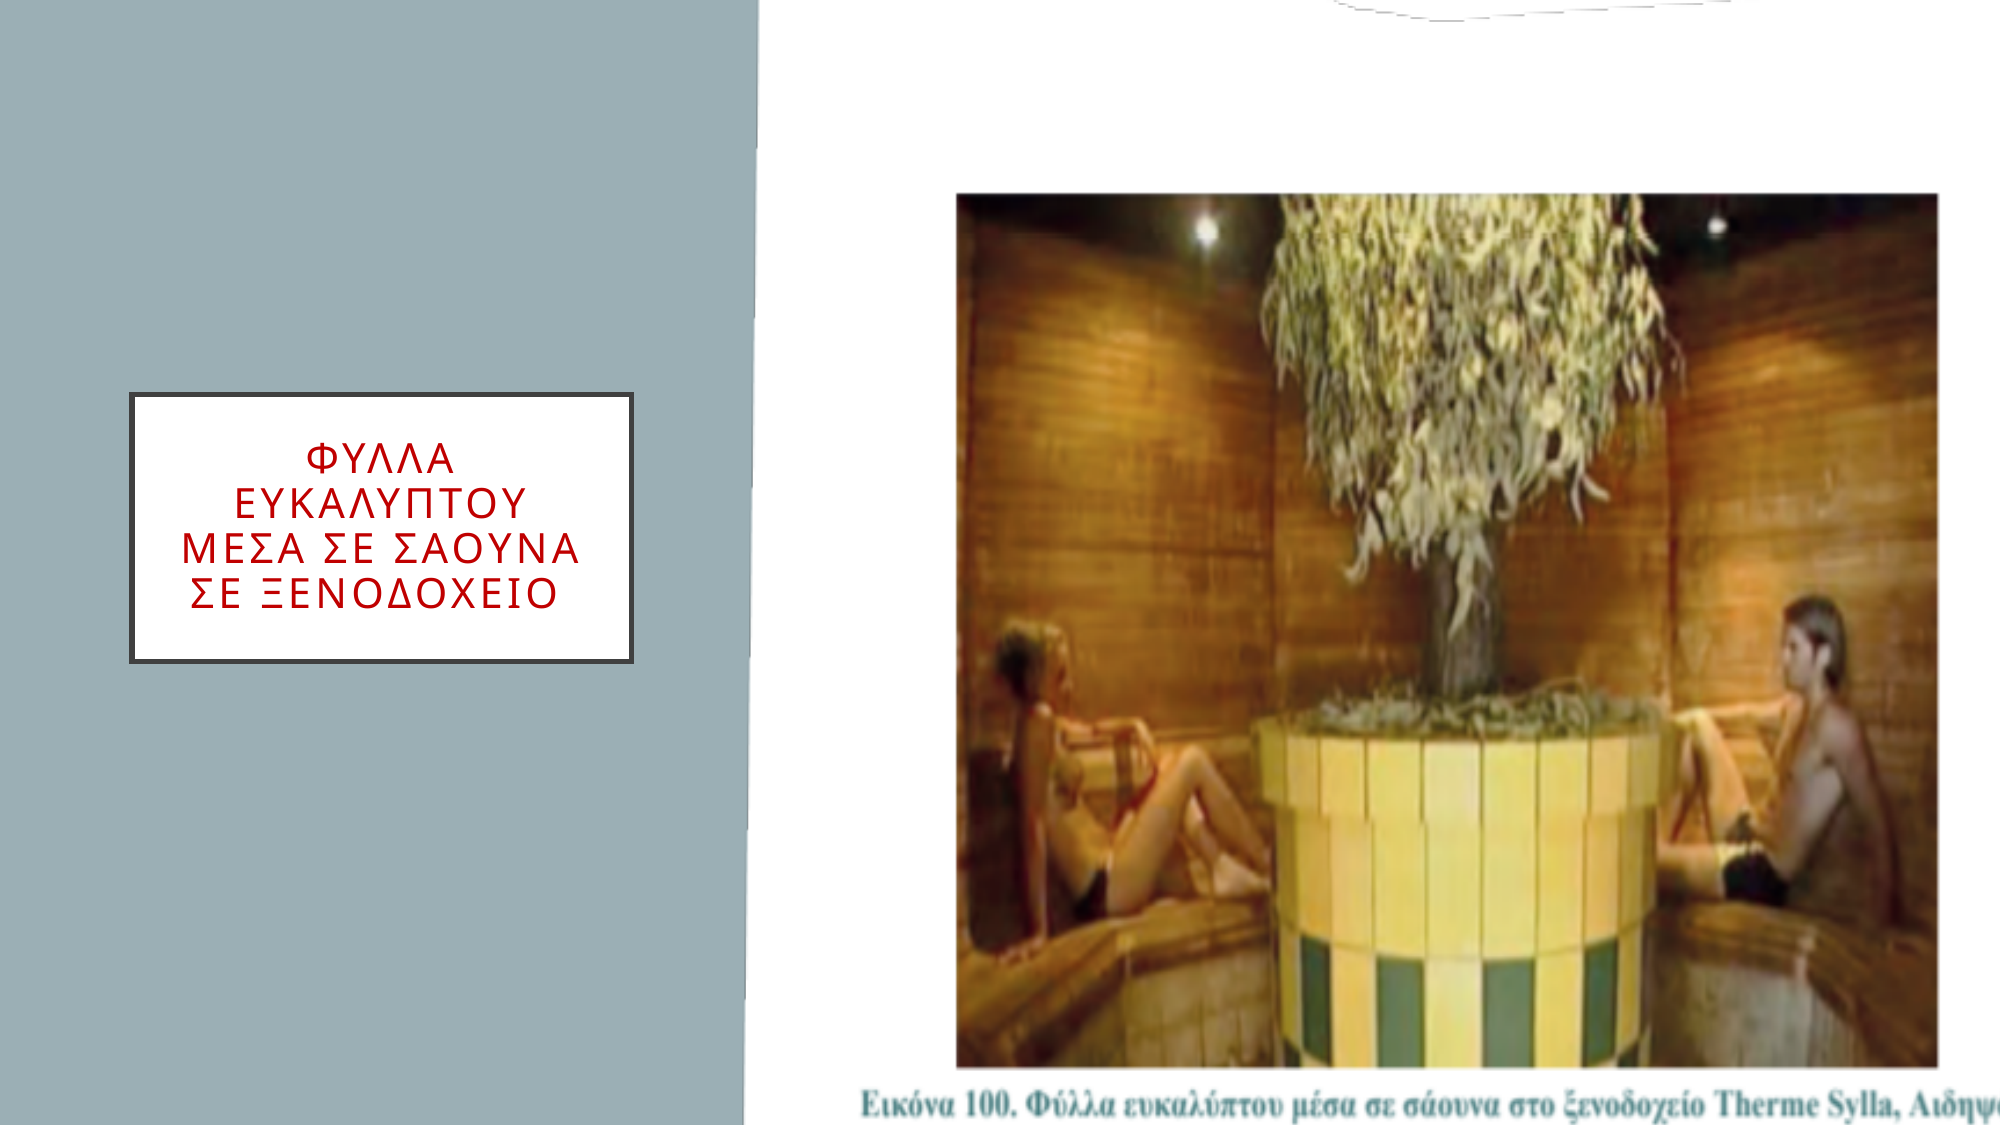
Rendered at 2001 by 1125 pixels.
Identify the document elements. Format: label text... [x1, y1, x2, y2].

picture [732, 0, 2000, 1125]
text_box [0, 0, 732, 1125]
title ΦΥΛΛΑ ΕΥΚΑΛΥΠΤΟΥ ΜΕΣΑ ΣΕ ΣΑΟΥΝΑ ΣΕ ΞΕΝΟΔΟΧΕΙΟ [131, 394, 632, 662]
